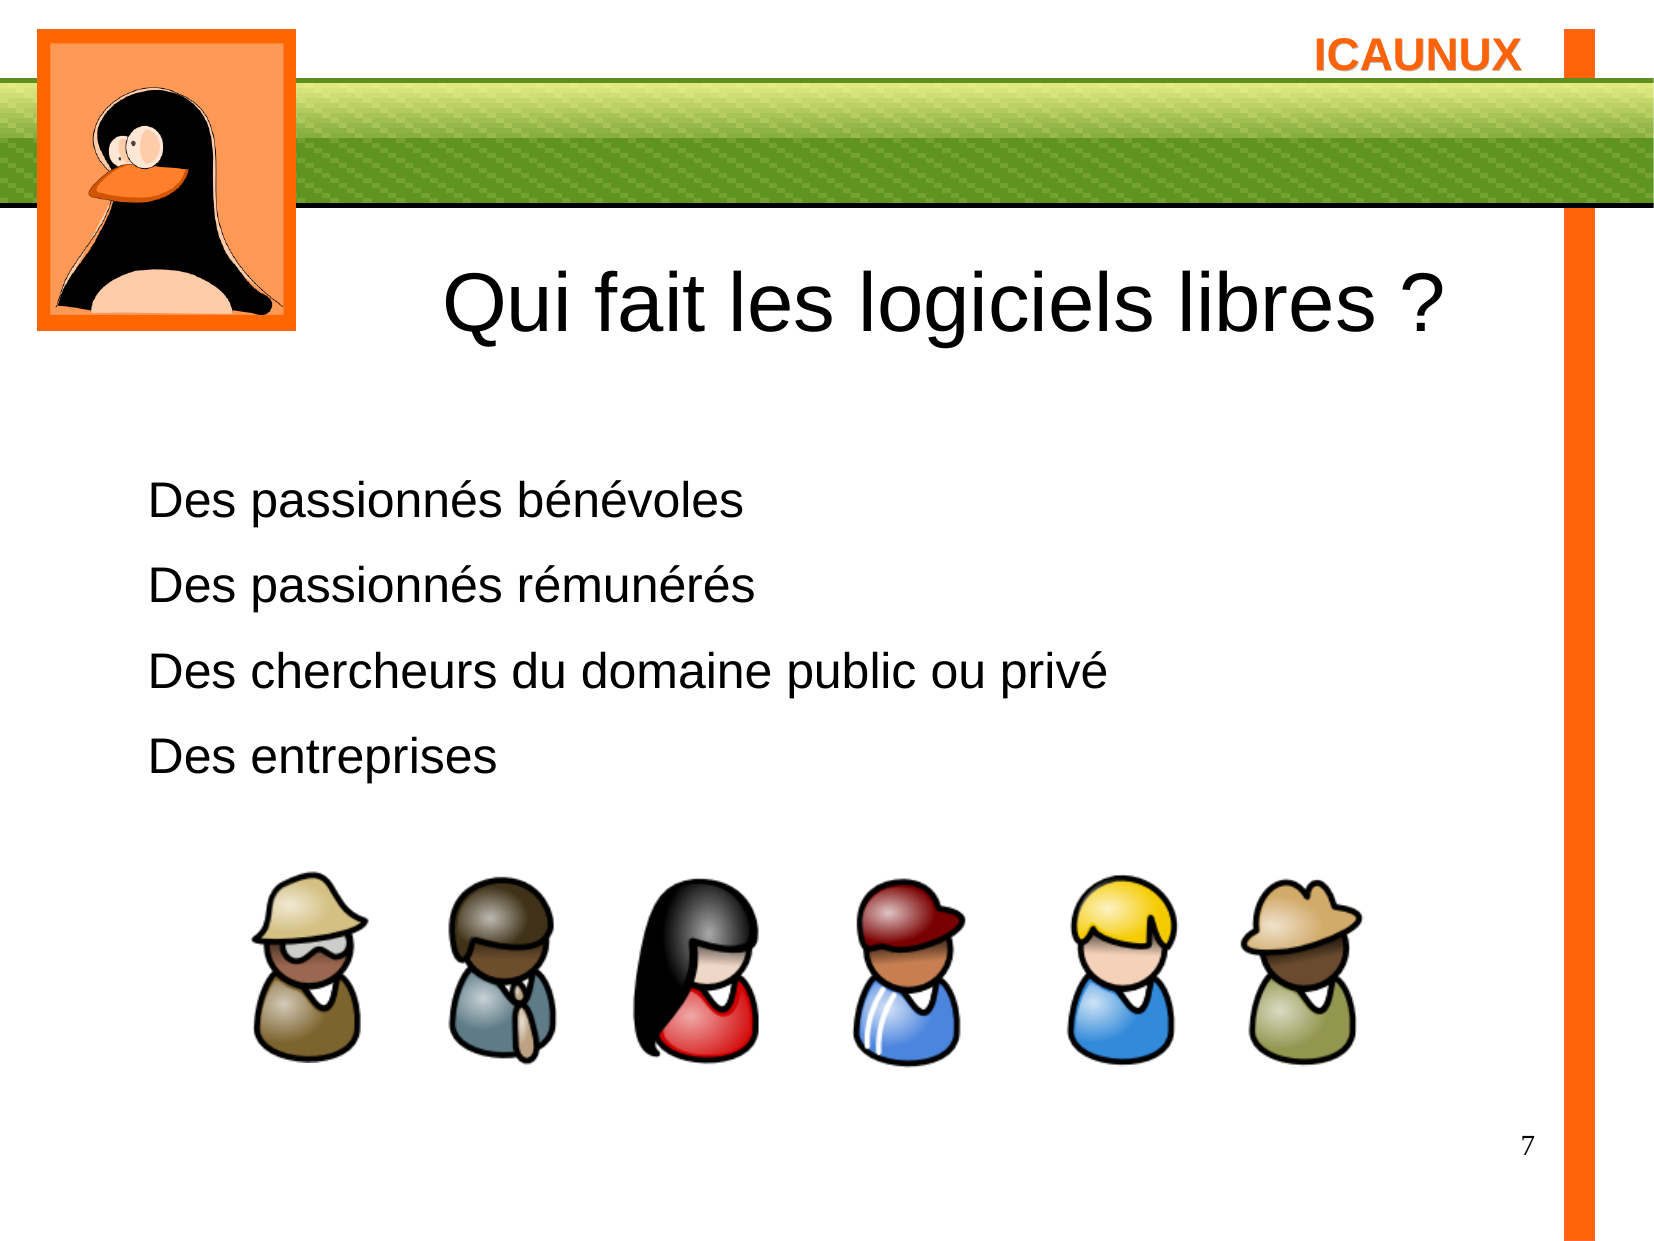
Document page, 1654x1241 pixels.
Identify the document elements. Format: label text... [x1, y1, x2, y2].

picture [602, 873, 798, 1069]
picture [807, 871, 1003, 1068]
title Qui fait les logiciels libres ? [354, 236, 1536, 370]
picture [1025, 871, 1398, 1068]
picture [212, 867, 601, 1068]
picture [0, 29, 1654, 331]
list Des passionnés bénévoles Des passionnés rémunérés Des chercheurs du domaine public ou privé Des entreprises [147, 472, 1571, 1109]
